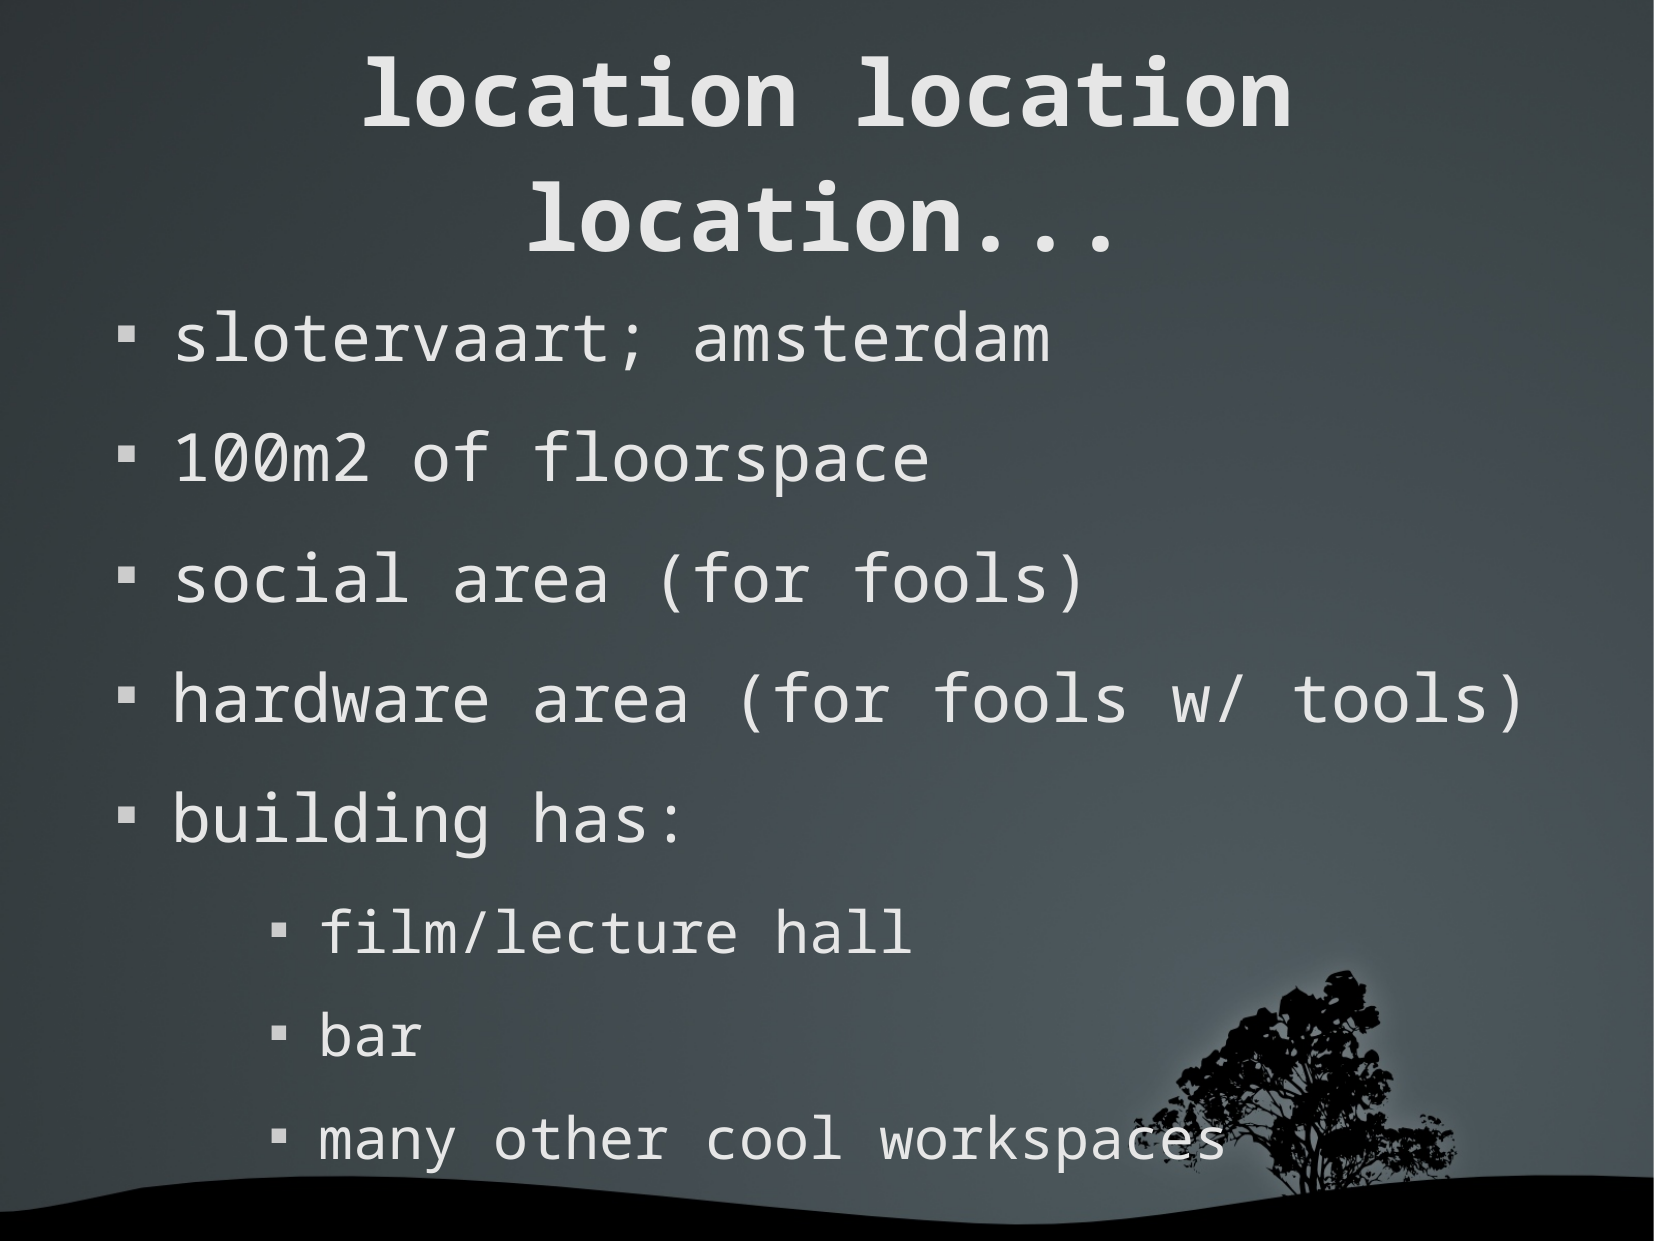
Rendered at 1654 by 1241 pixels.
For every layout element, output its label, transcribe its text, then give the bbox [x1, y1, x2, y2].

list slotervaart; amsterdam 100m2 of floorspace social area (for fools) hardware area (for fools w/ tools) building has: film/lecture hall bar many other cool workspaces [82, 290, 1571, 1094]
picture [0, 0, 1654, 1241]
title location location location... [82, 45, 1571, 261]
